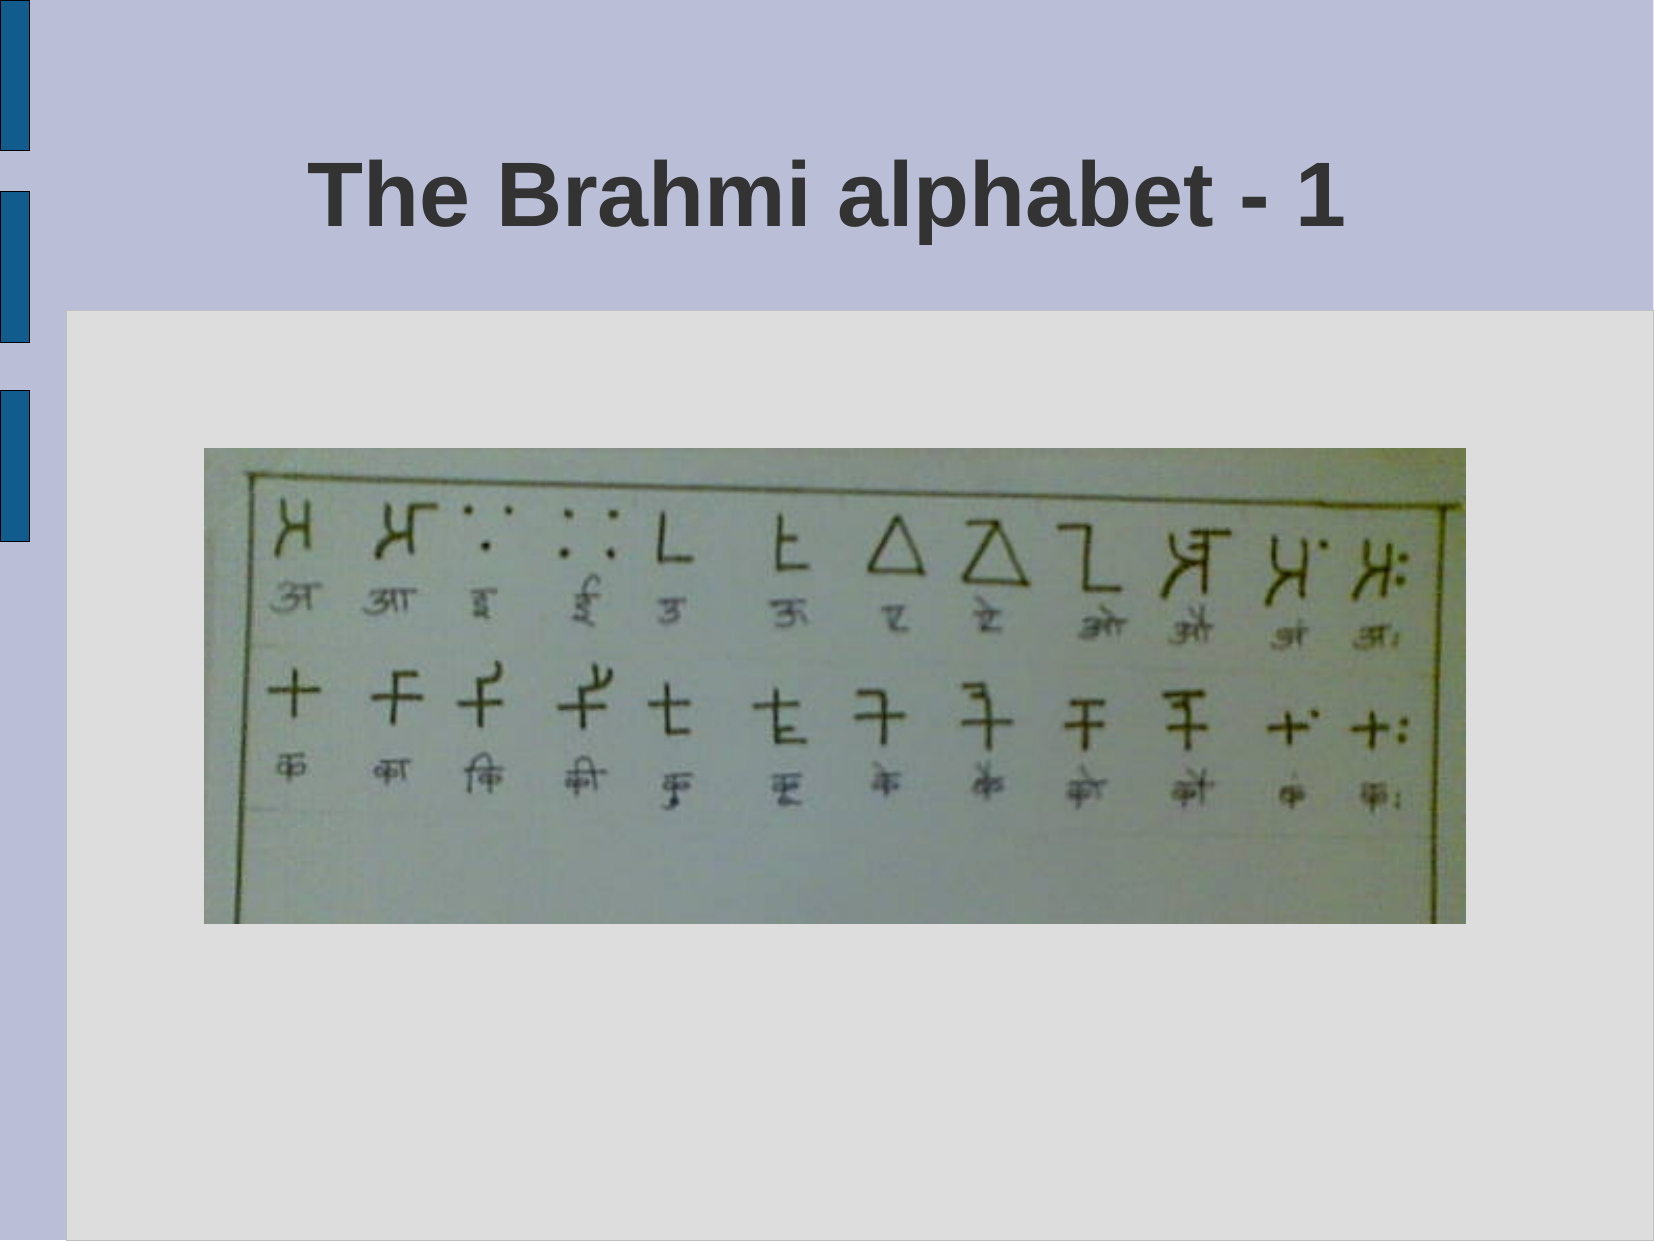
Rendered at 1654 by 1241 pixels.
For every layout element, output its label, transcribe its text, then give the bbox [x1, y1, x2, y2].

picture [204, 448, 1466, 924]
title The Brahmi alphabet - 1 [121, 98, 1534, 291]
